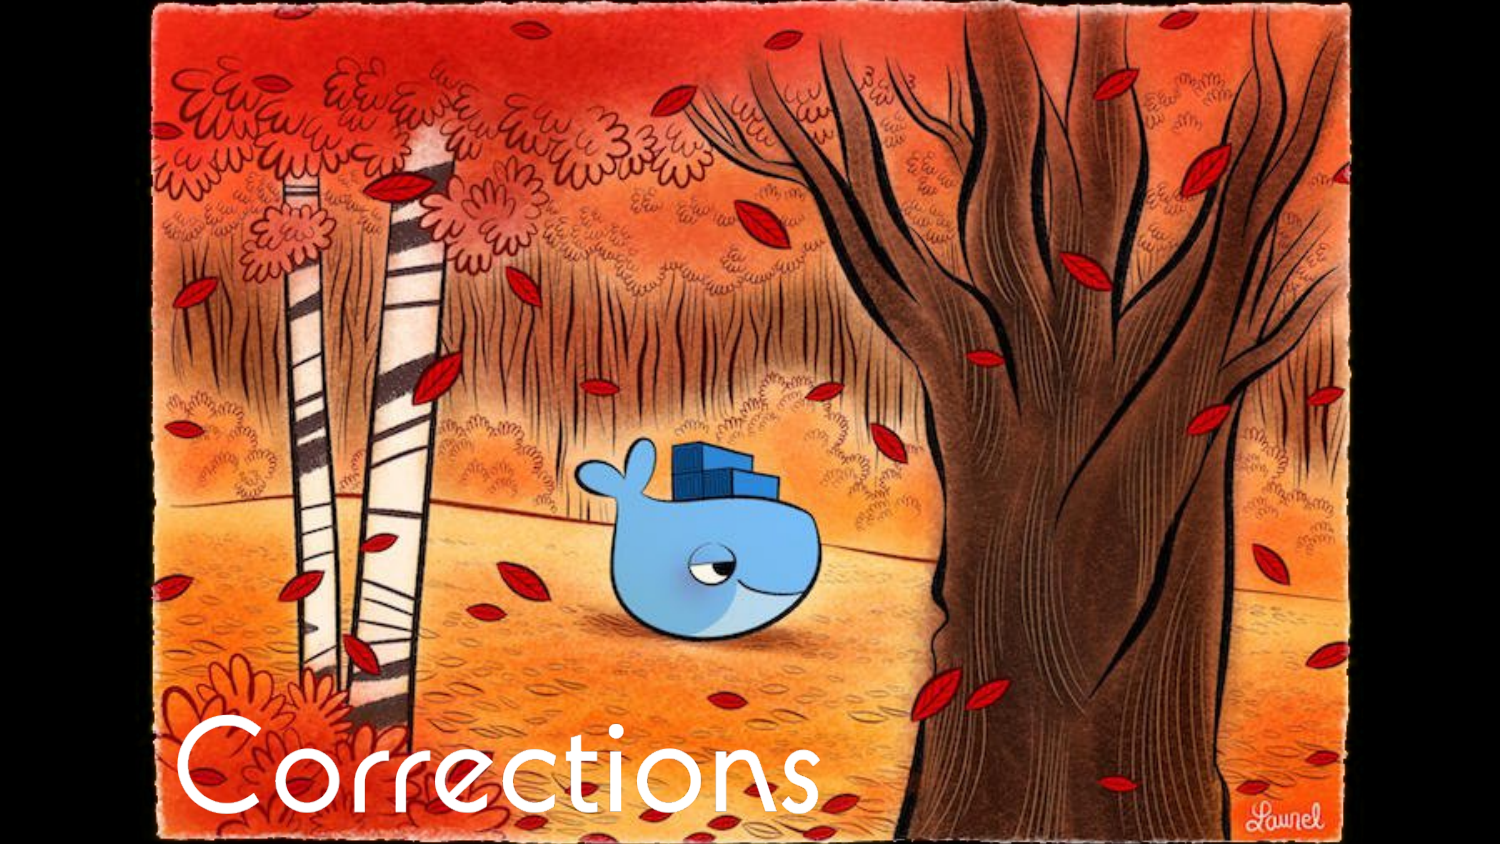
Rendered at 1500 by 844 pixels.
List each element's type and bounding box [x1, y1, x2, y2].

picture [83, 0, 1417, 844]
